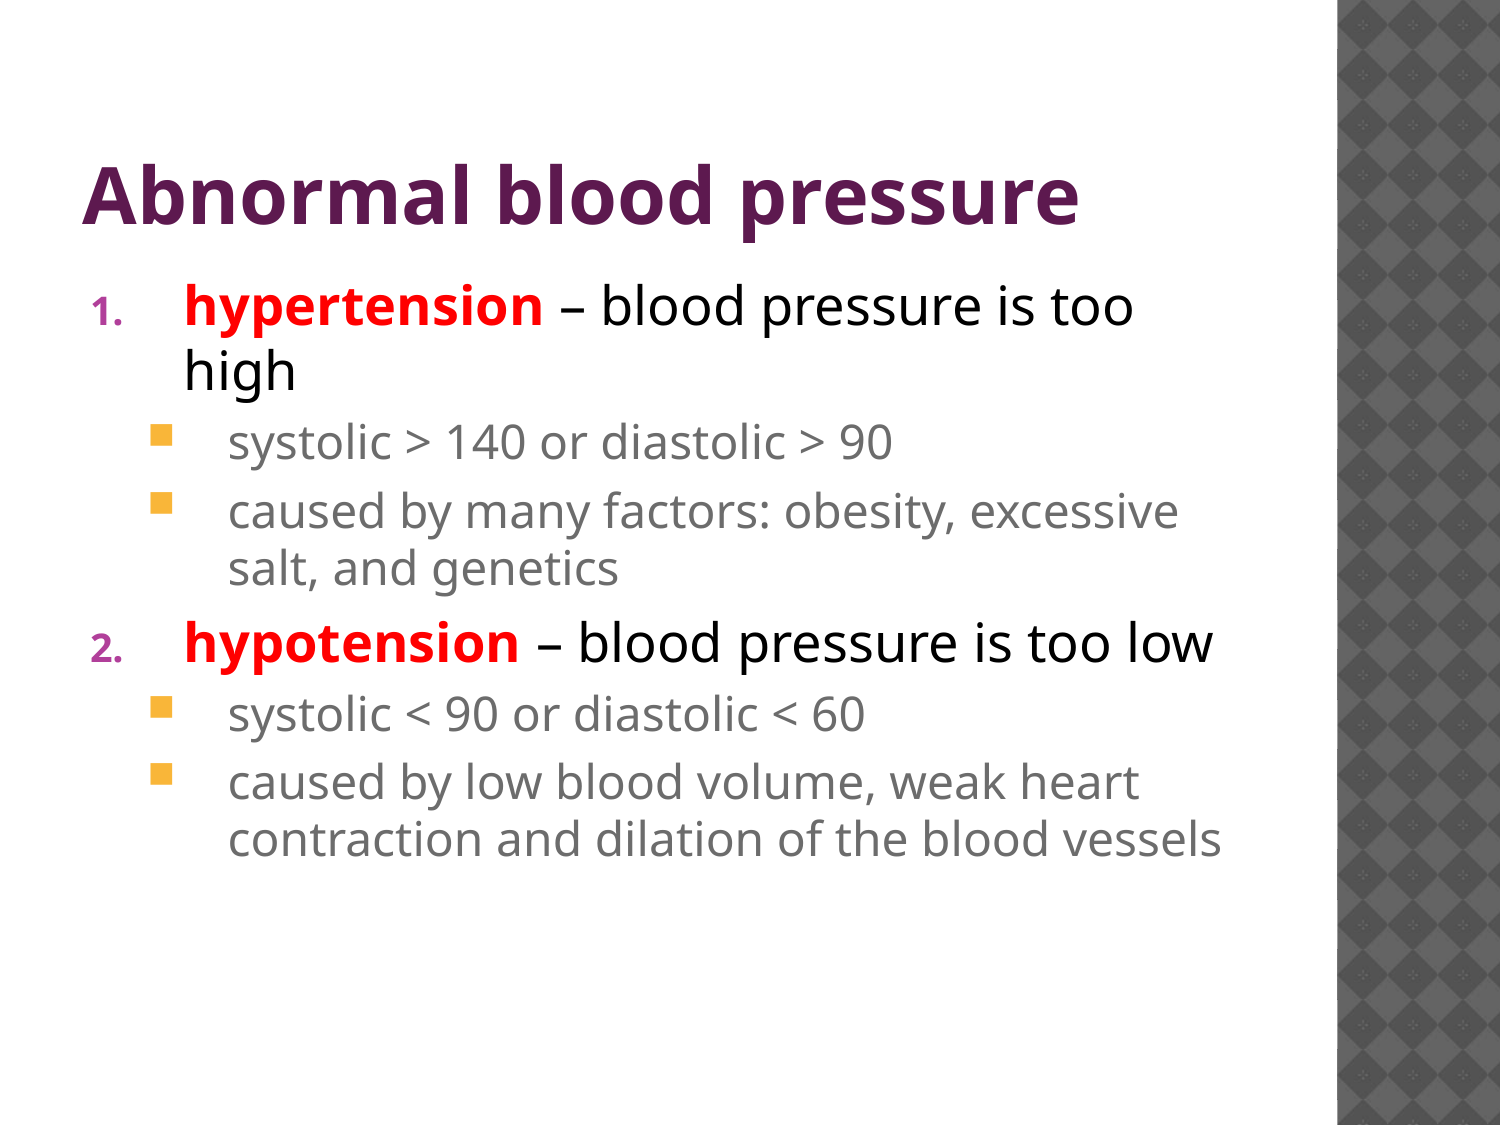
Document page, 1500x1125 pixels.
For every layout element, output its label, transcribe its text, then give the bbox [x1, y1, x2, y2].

title Abnormal blood pressure [75, 52, 1263, 240]
picture [1337, 0, 1500, 1125]
list hypertension – blood pressure is too high systolic > 140 or diastolic > 90 caused by many factors: obesity, excessive salt, and genetics hypotension – blood pressure is too low systolic < 90 or diastolic < 60 caused by low blood volume, weak heart contraction and dilation of the blood vessels [75, 264, 1263, 1060]
